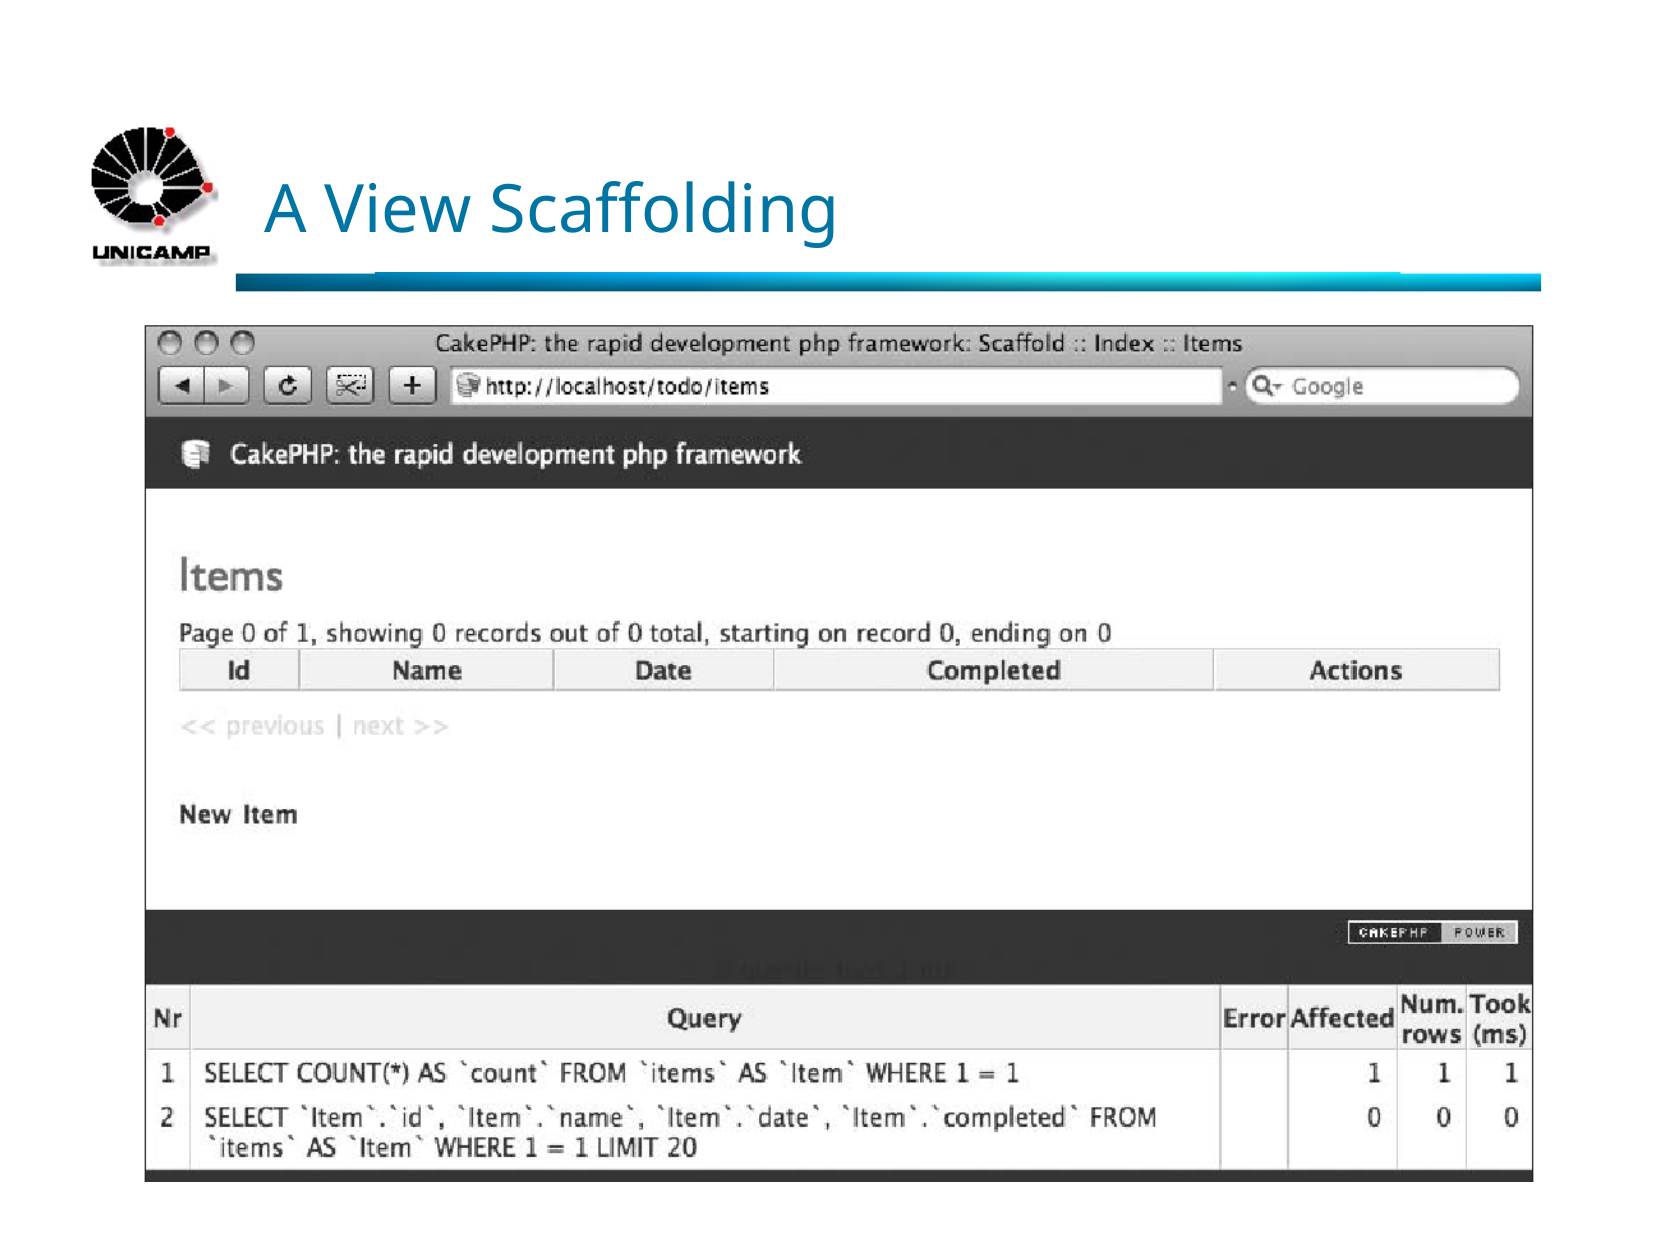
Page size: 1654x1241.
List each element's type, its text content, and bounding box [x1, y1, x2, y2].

picture [125, 272, 1654, 295]
title A View Scaffolding [264, 42, 1534, 250]
picture [141, 324, 1536, 1182]
